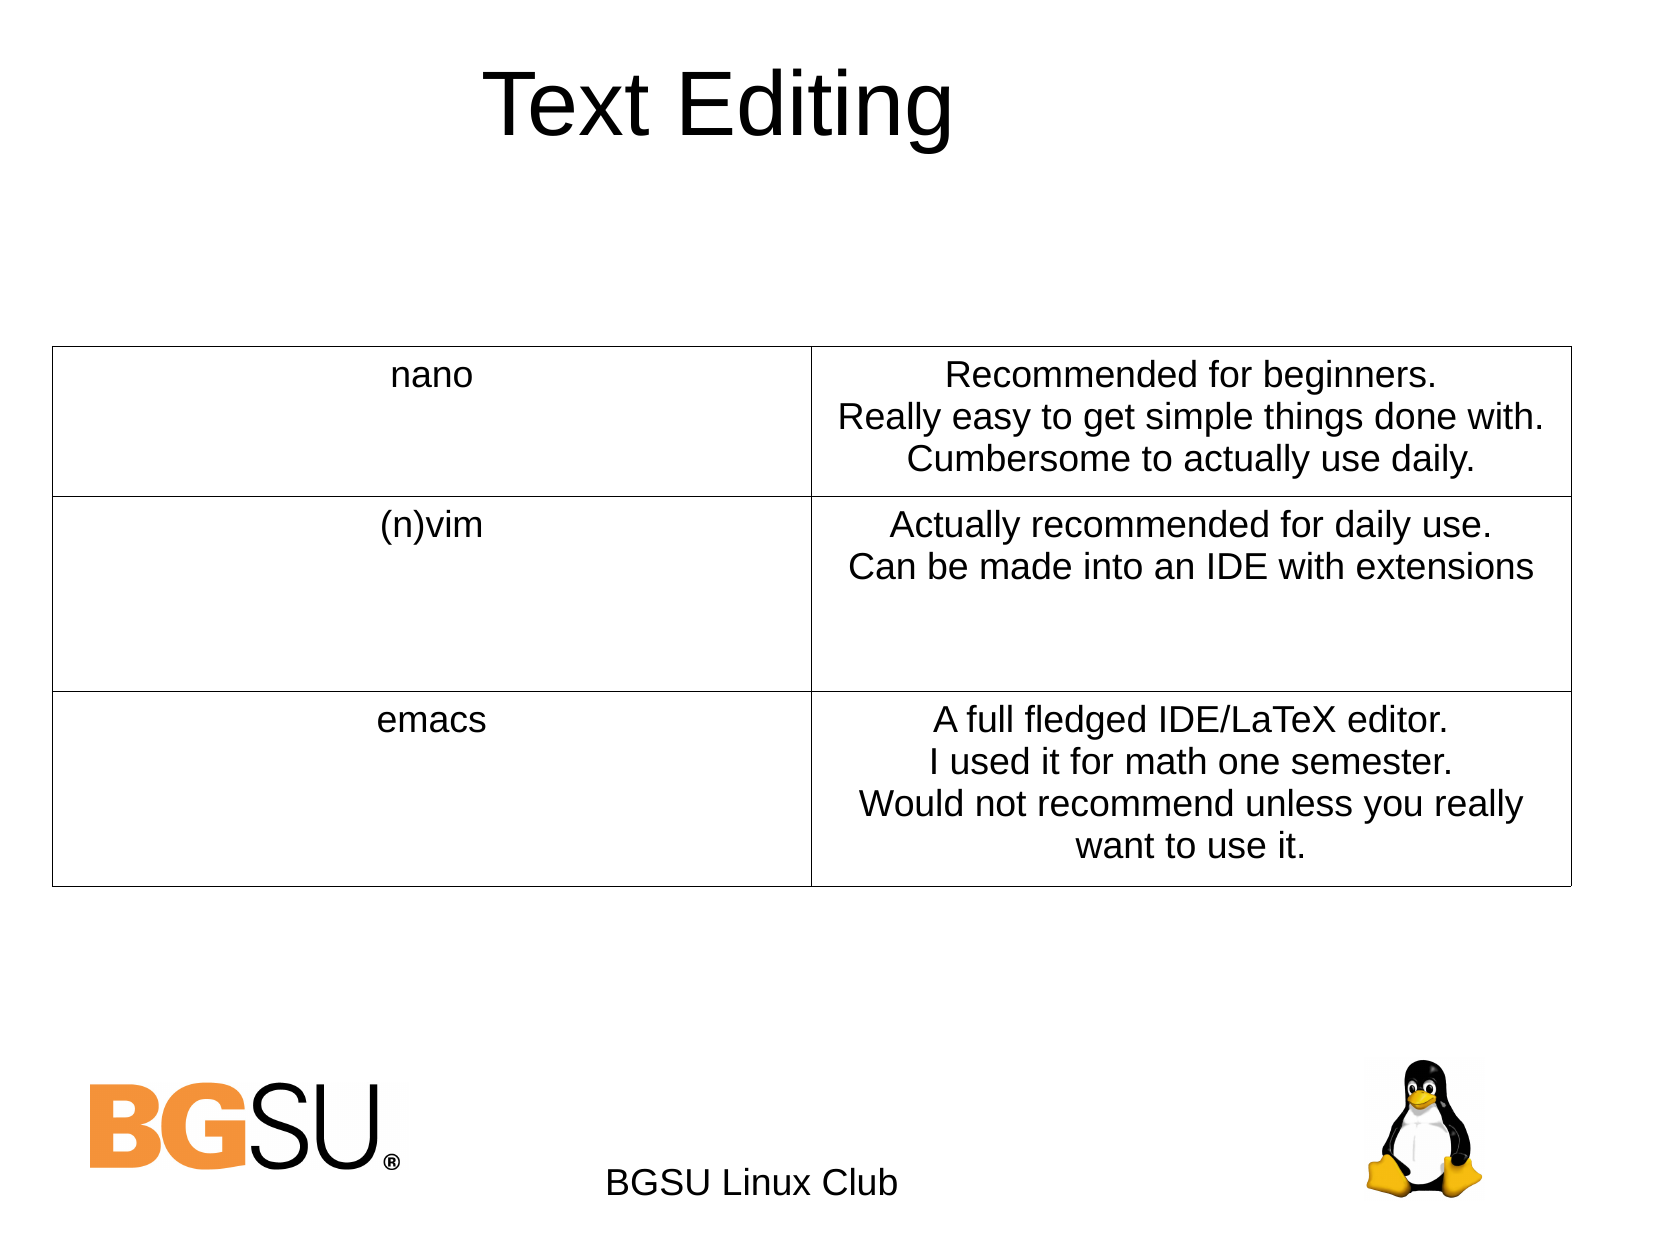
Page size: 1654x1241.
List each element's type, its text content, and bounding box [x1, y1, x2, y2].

title Text Editing [12, 0, 1425, 208]
table_cell emacs [53, 692, 811, 886]
text_box BGSU Linux Club [590, 1154, 1115, 1241]
table_cell (n)vim [53, 497, 811, 691]
picture [1364, 1057, 1485, 1201]
table_cell Actually recommended for daily use. Can be made into an IDE with extensions [812, 497, 1571, 691]
picture [90, 1082, 409, 1170]
table_header nano [53, 347, 811, 496]
table_cell A full fledged IDE/LaTeX editor. I used it for math one semester. Would not recommend unless you really want to use it. [812, 692, 1571, 886]
table_header Recommended for beginners. Really easy to get simple things done with. Cumbersome to actually use daily. [812, 347, 1571, 496]
